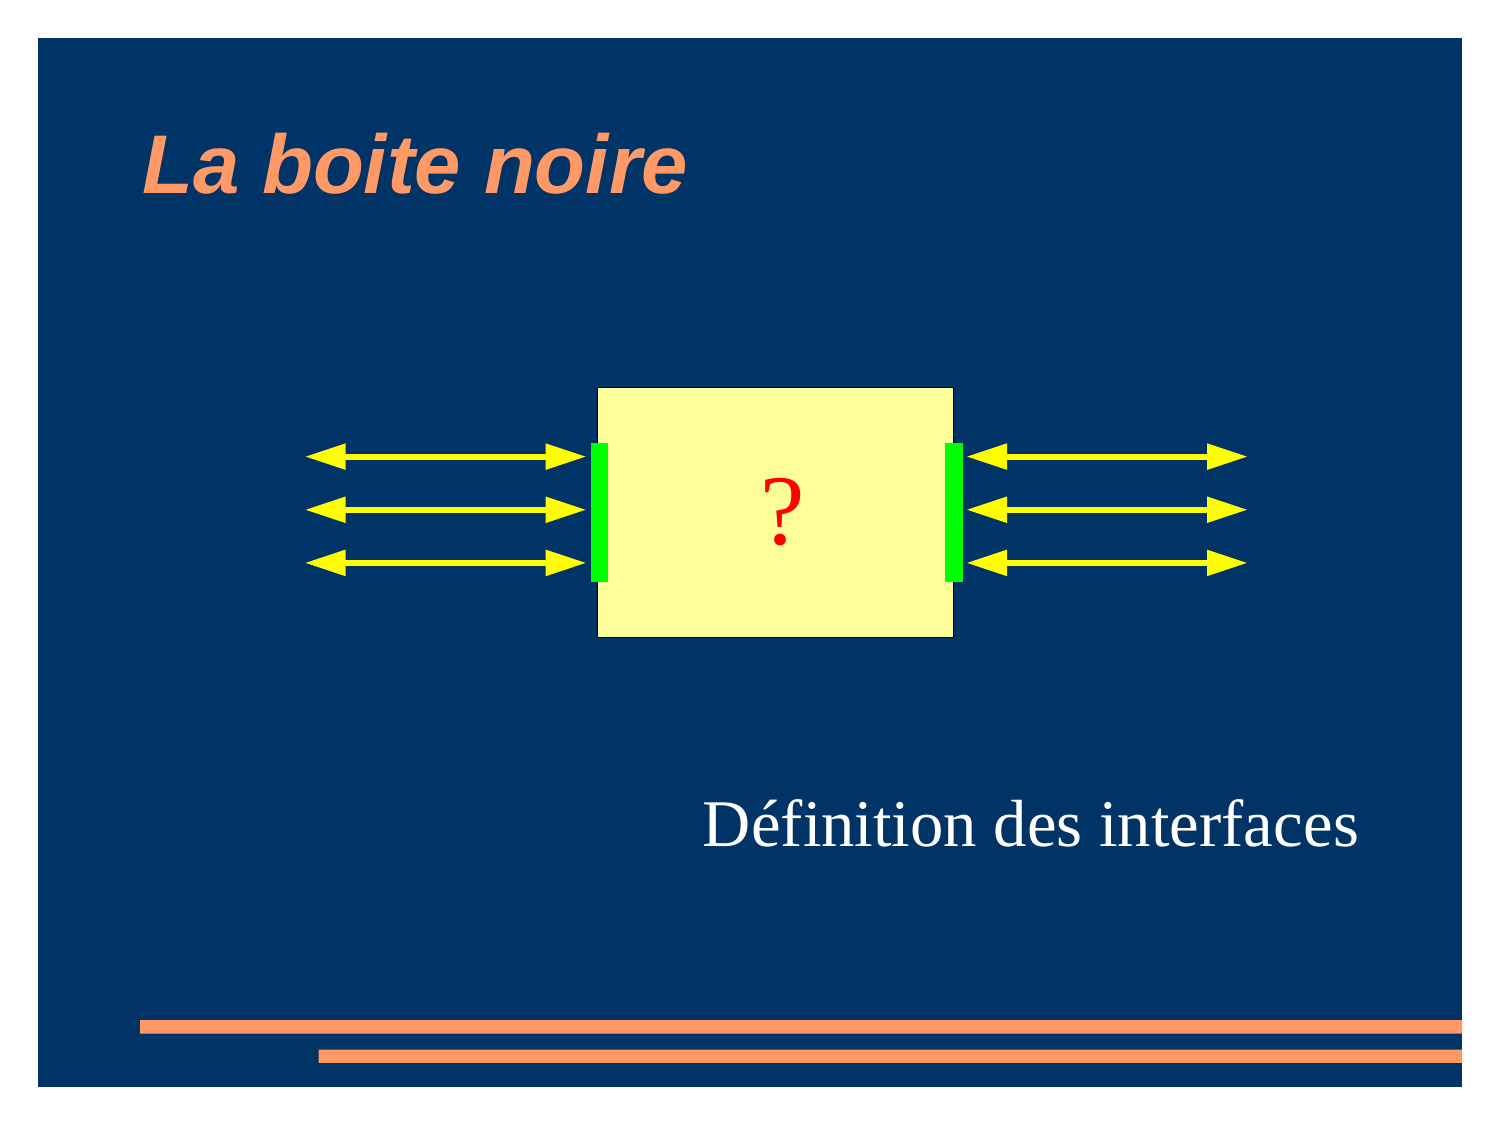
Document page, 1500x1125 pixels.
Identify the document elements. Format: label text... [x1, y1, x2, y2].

title La boite noire [142, 76, 1359, 253]
text_box Définition des interfaces [215, 787, 1361, 869]
text_box [597, 387, 954, 638]
text_box ? [748, 455, 855, 577]
